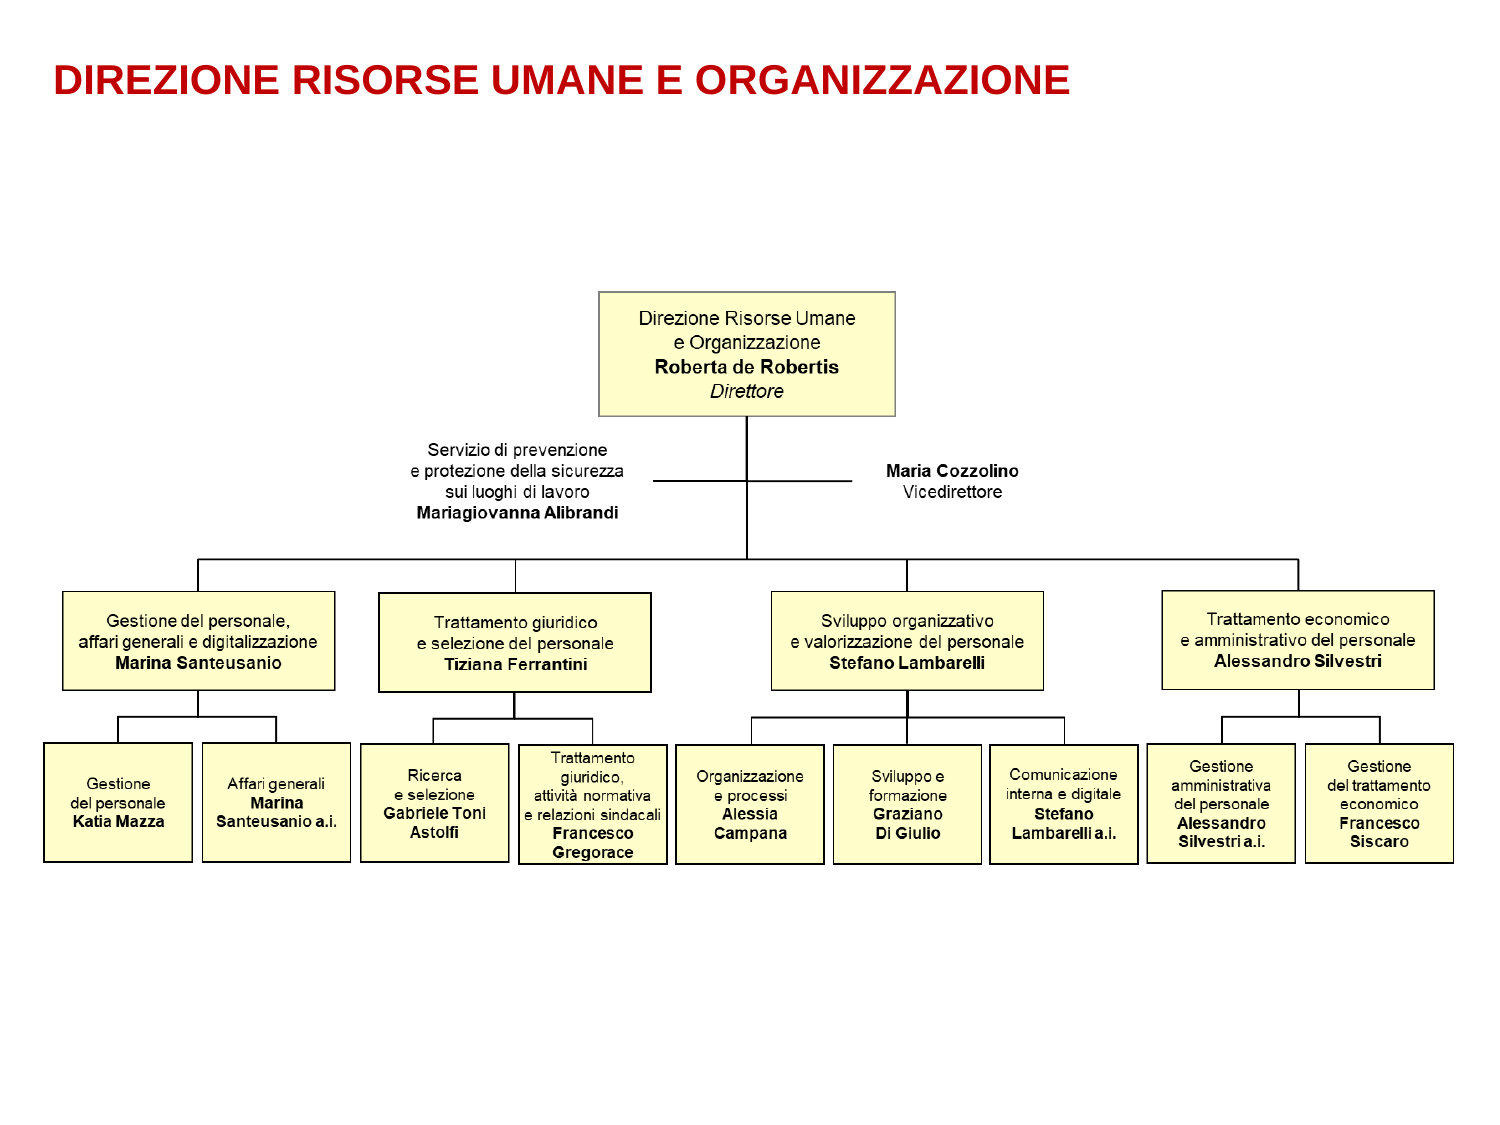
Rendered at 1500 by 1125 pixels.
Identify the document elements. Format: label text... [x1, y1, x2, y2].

picture [43, 291, 1454, 871]
text_box DIREZIONE RISORSE UMANE E ORGANIZZAZIONE [38, 45, 1414, 128]
